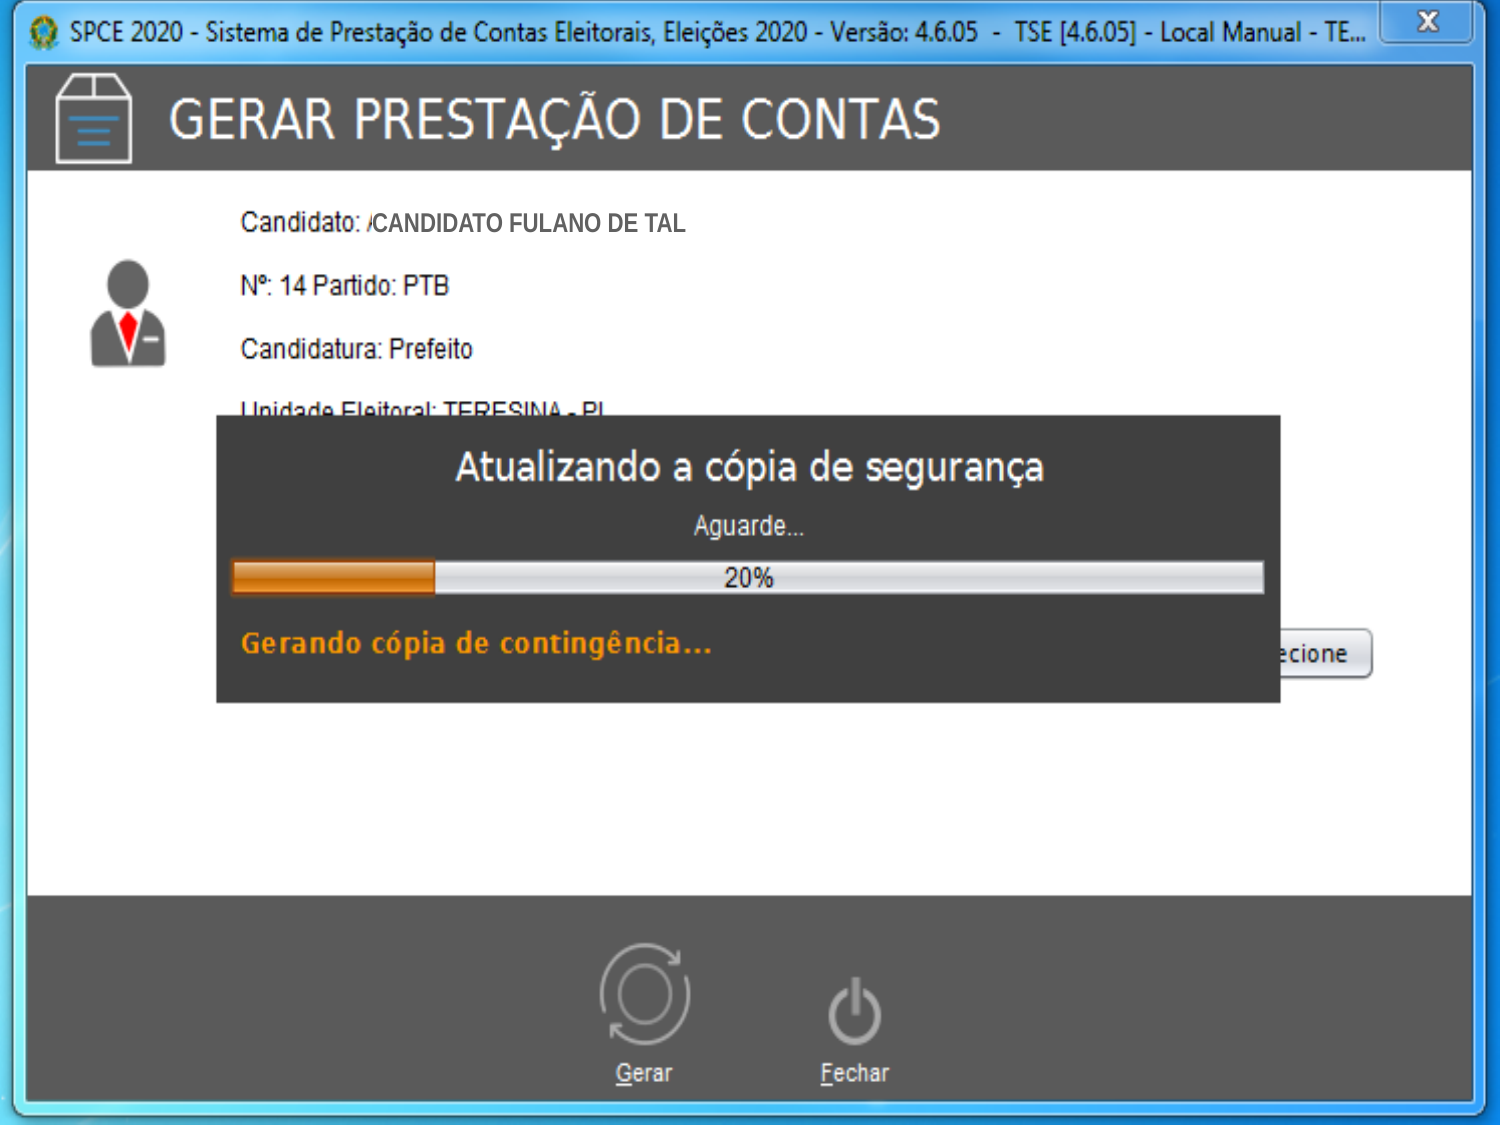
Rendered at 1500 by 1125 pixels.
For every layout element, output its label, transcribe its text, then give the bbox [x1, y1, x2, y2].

text_box CANDIDATO FULANO DE TAL [372, 207, 1282, 237]
picture [0, 0, 1500, 1125]
